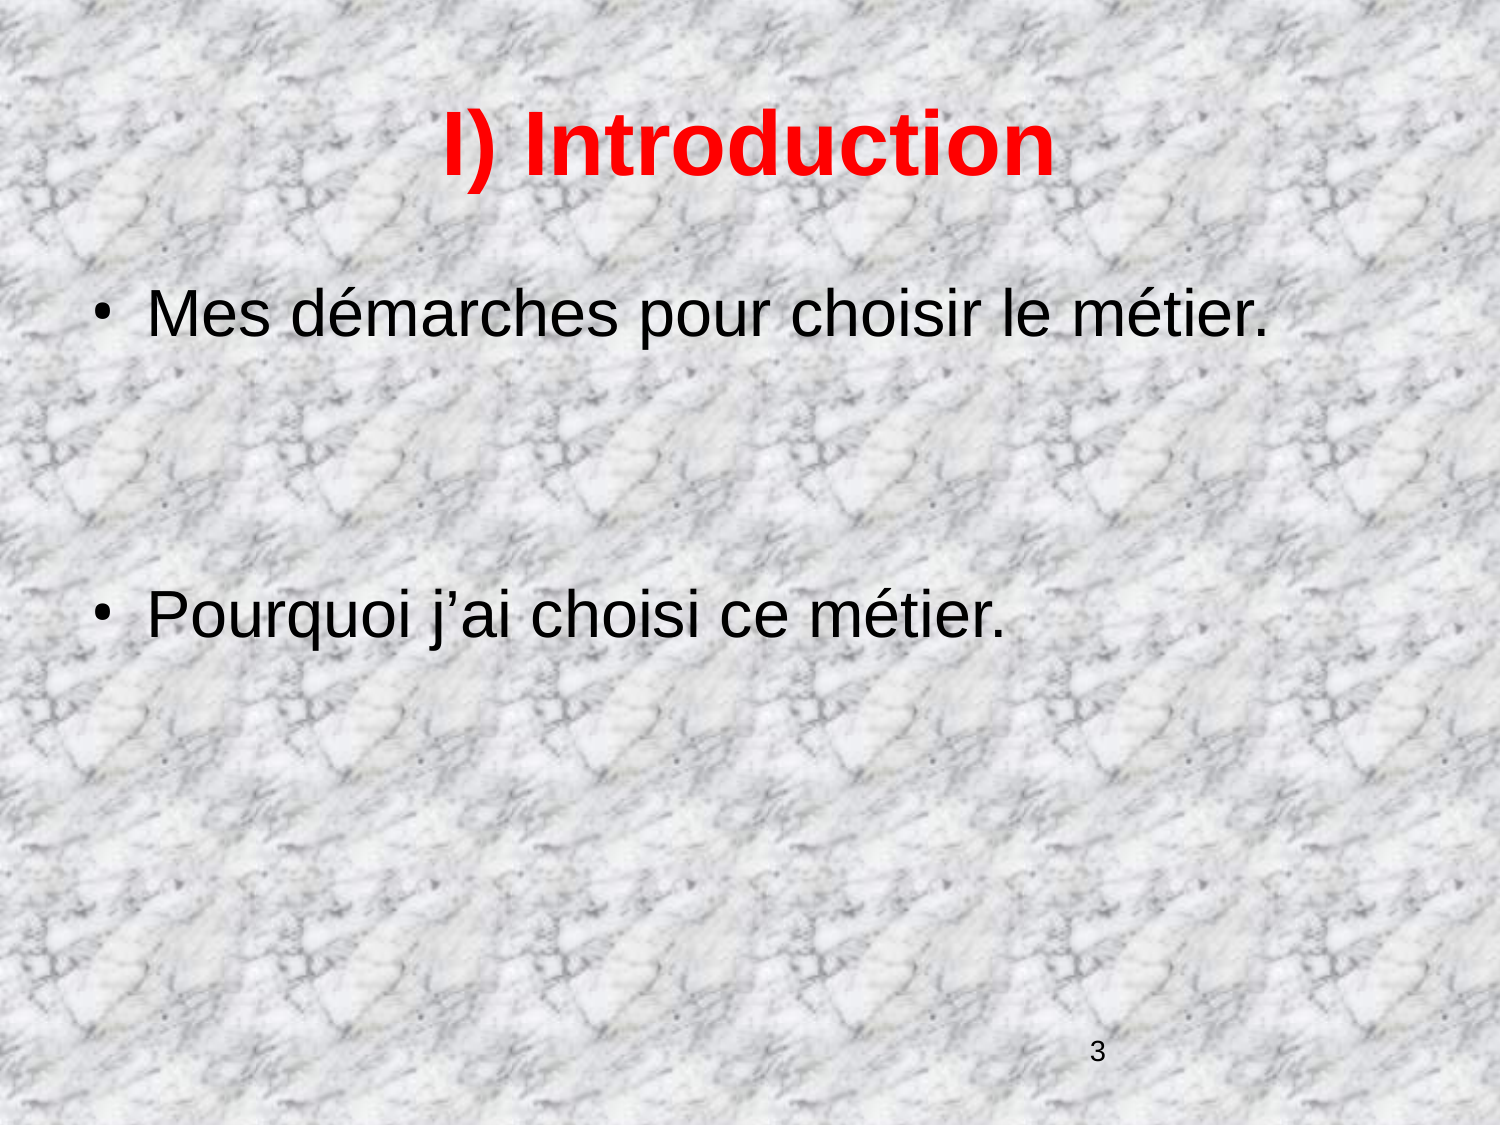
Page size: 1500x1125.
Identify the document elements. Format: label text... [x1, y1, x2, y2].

text_box <numéro> [1074, 1024, 1426, 1103]
title I) Introduction [75, 45, 1426, 233]
list Mes démarches pour choisir le métier. Pourquoi j’ai choisi ce métier. [75, 262, 1426, 1005]
picture [0, 0, 1500, 1125]
